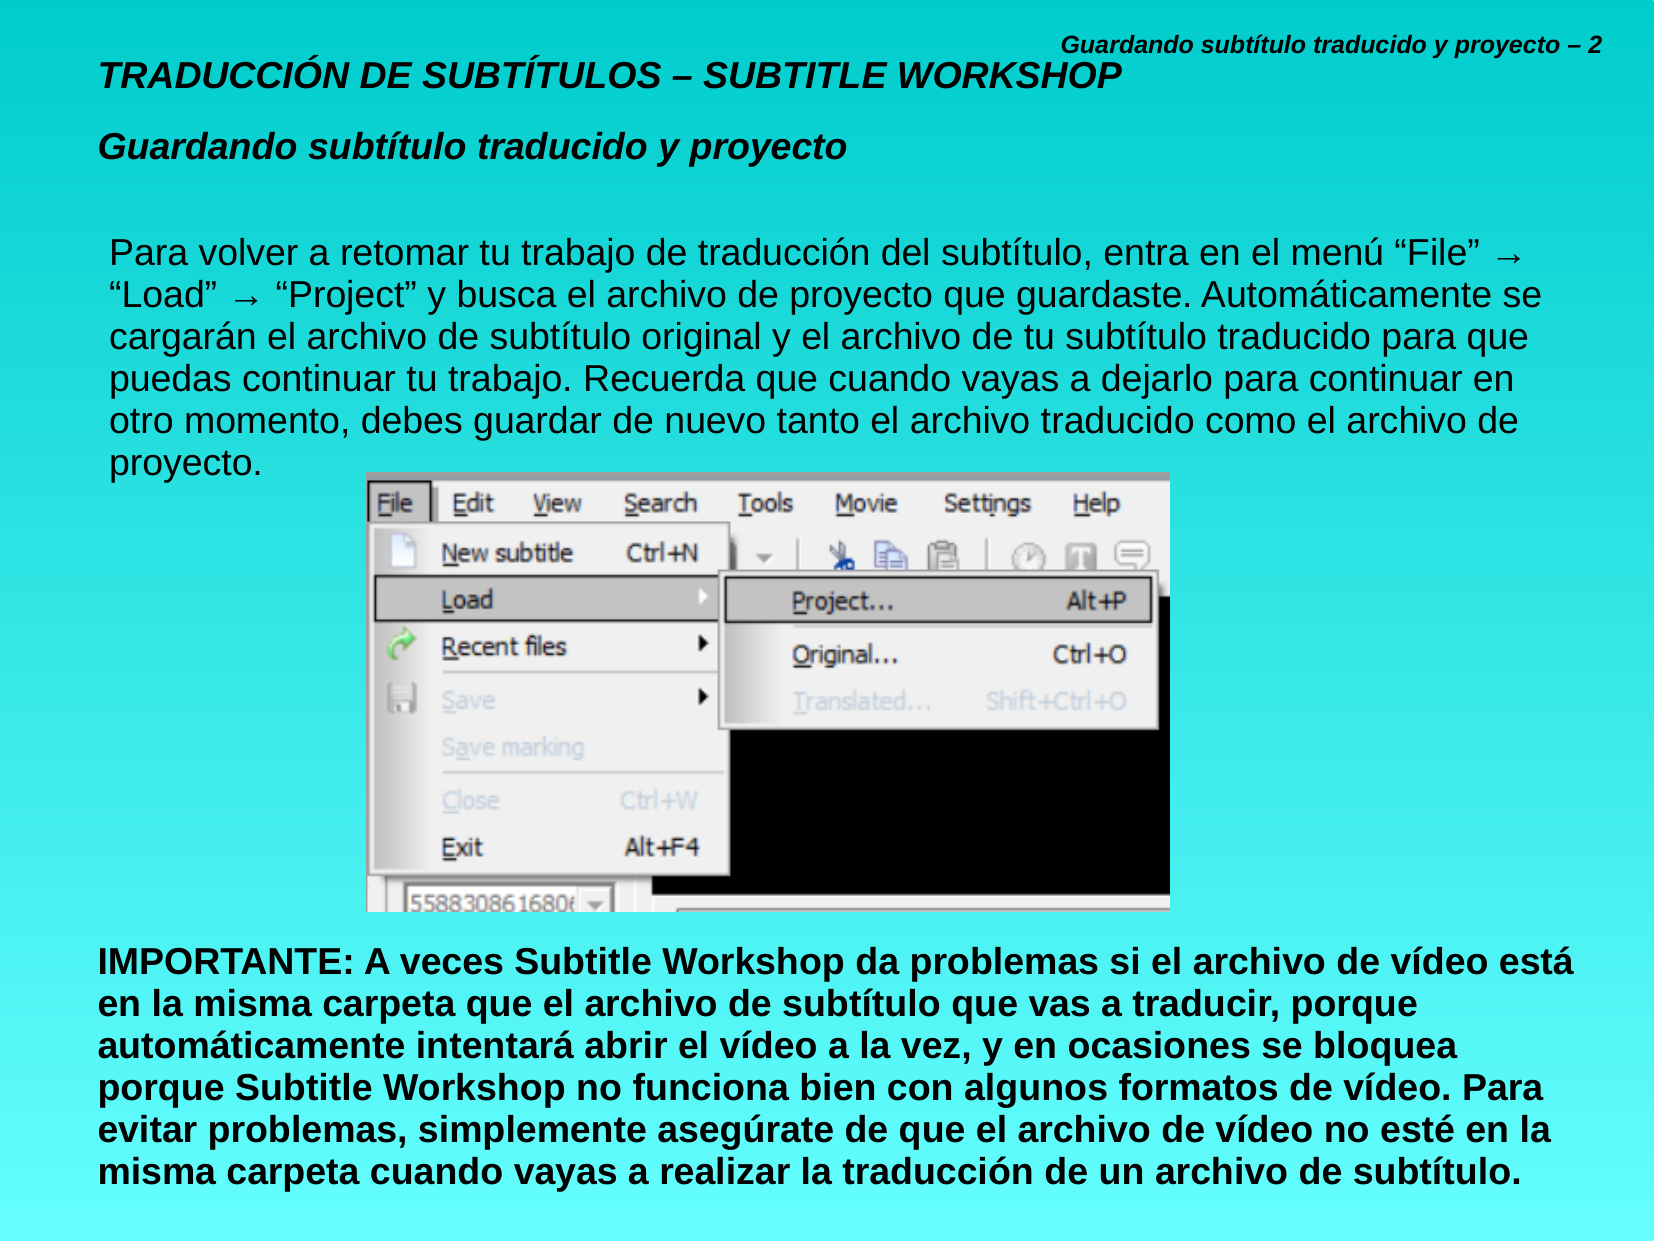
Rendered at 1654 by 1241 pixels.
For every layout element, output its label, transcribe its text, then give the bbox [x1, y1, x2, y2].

text_box TRADUCCIÓN DE SUBTÍTULOS – SUBTITLE WORKSHOP [82, 47, 1335, 118]
picture [366, 472, 1170, 912]
text_box Guardando subtítulo traducido y proyecto – 2 [992, 23, 1619, 67]
text_box Para volver a retomar tu trabajo de traducción del subtítulo, entra en el menú “File” → “Load” → “Project” y busca el archivo de proyecto que guardaste. Automáticamente se cargarán el archivo de subtítulo original y el archivo de tu subtítulo traducido para que puedas continuar tu trabajo. Recuerda que cuando vayas a dejarlo para continuar en otro momento, debes guardar de nuevo tanto el archivo traducido como el archivo de proyecto. [94, 224, 1571, 489]
text_box Guardando subtítulo traducido y proyecto [82, 118, 1477, 175]
text_box IMPORTANTE: A veces Subtitle Workshop da problemas si el archivo de vídeo está en la misma carpeta que el archivo de subtítulo que vas a traducir, porque automáticamente intentará abrir el vídeo a la vez, y en ocasiones se bloquea porque Subtitle Workshop no funciona bien con algunos formatos de vídeo. Para evitar problemas, simplemente asegúrate de que el archivo de vídeo no esté en la misma carpeta cuando vayas a realizar la traducción de un archivo de subtítulo. [82, 933, 1595, 1197]
